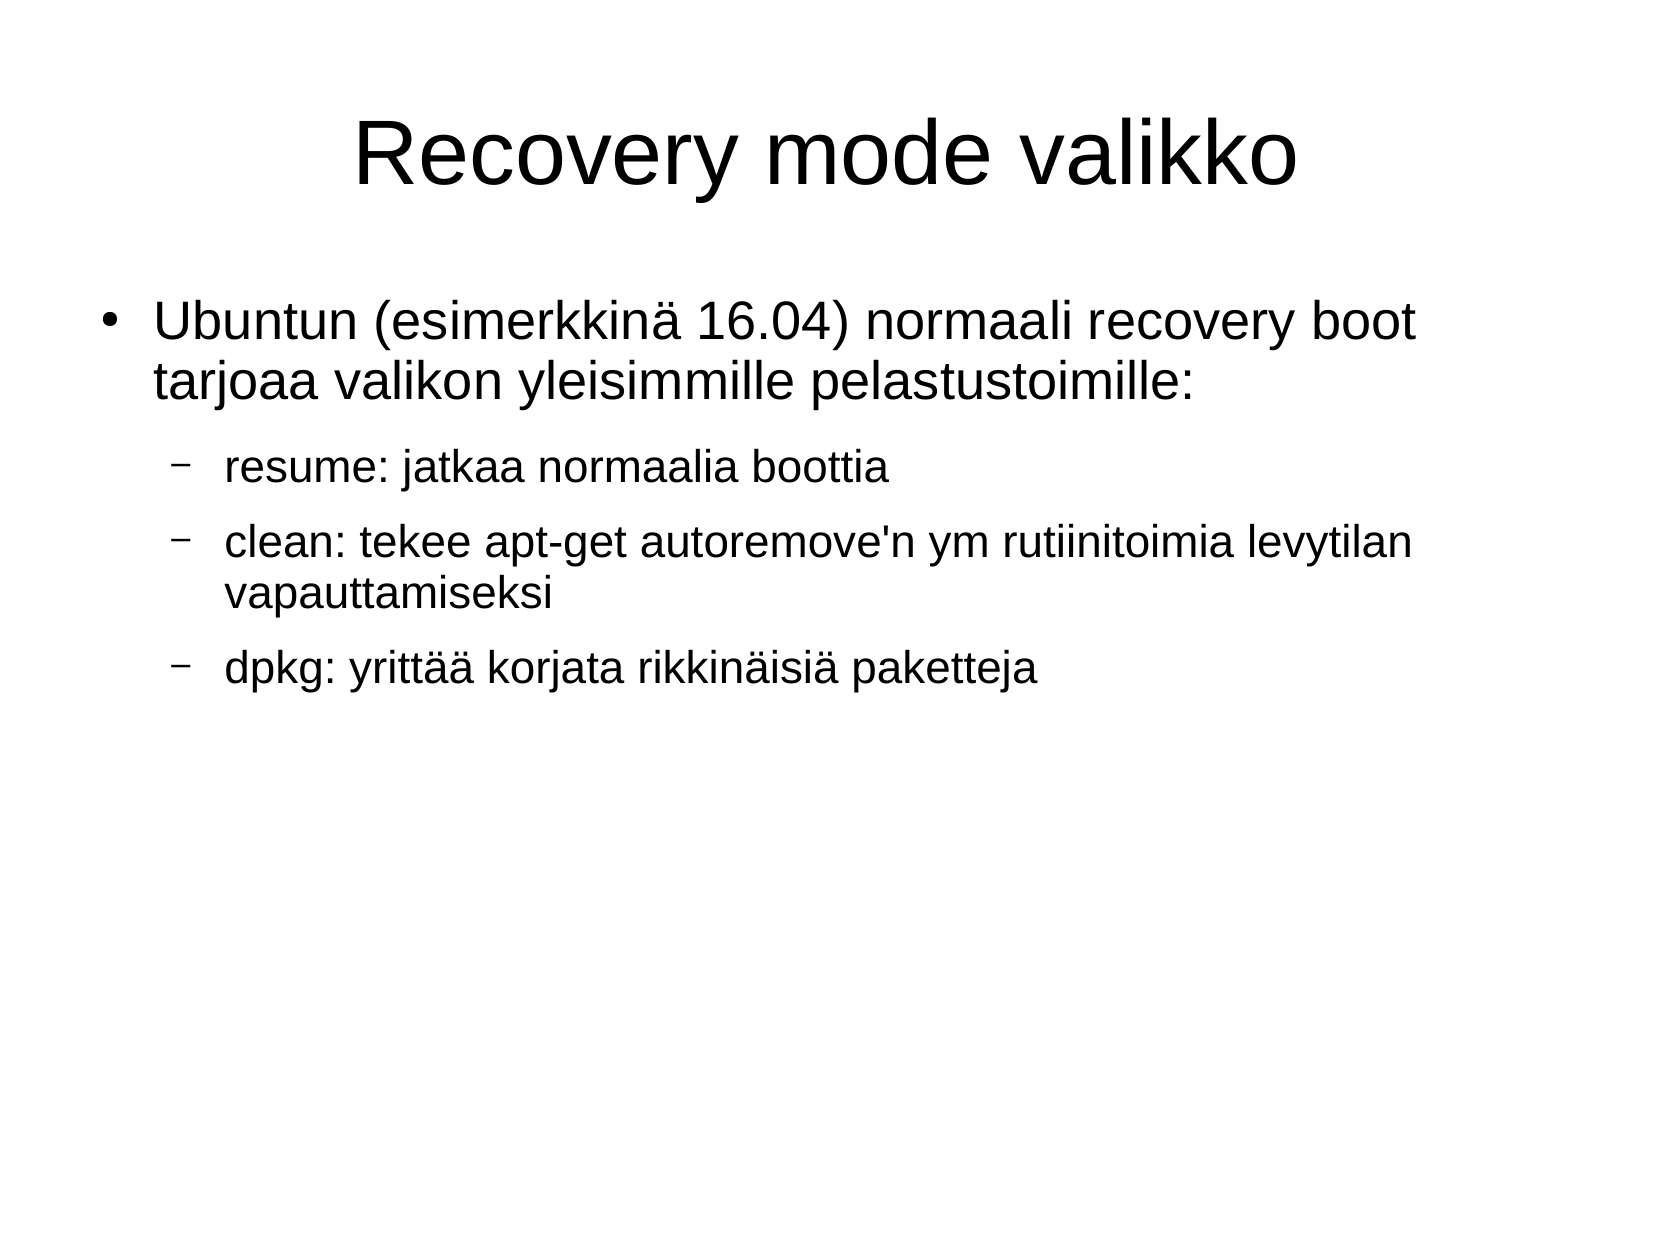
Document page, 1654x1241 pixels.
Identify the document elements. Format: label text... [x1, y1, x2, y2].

list Ubuntun (esimerkkinä 16.04) normaali recovery boot tarjoaa valikon yleisimmille pelastustoimille: resume: jatkaa normaalia boottia clean: tekee apt-get autoremove'n ym rutiinitoimia levytilan vapauttamiseksi dpkg: yrittää korjata rikkinäisiä paketteja [82, 290, 1571, 1010]
title Recovery mode valikko [82, 49, 1571, 257]
